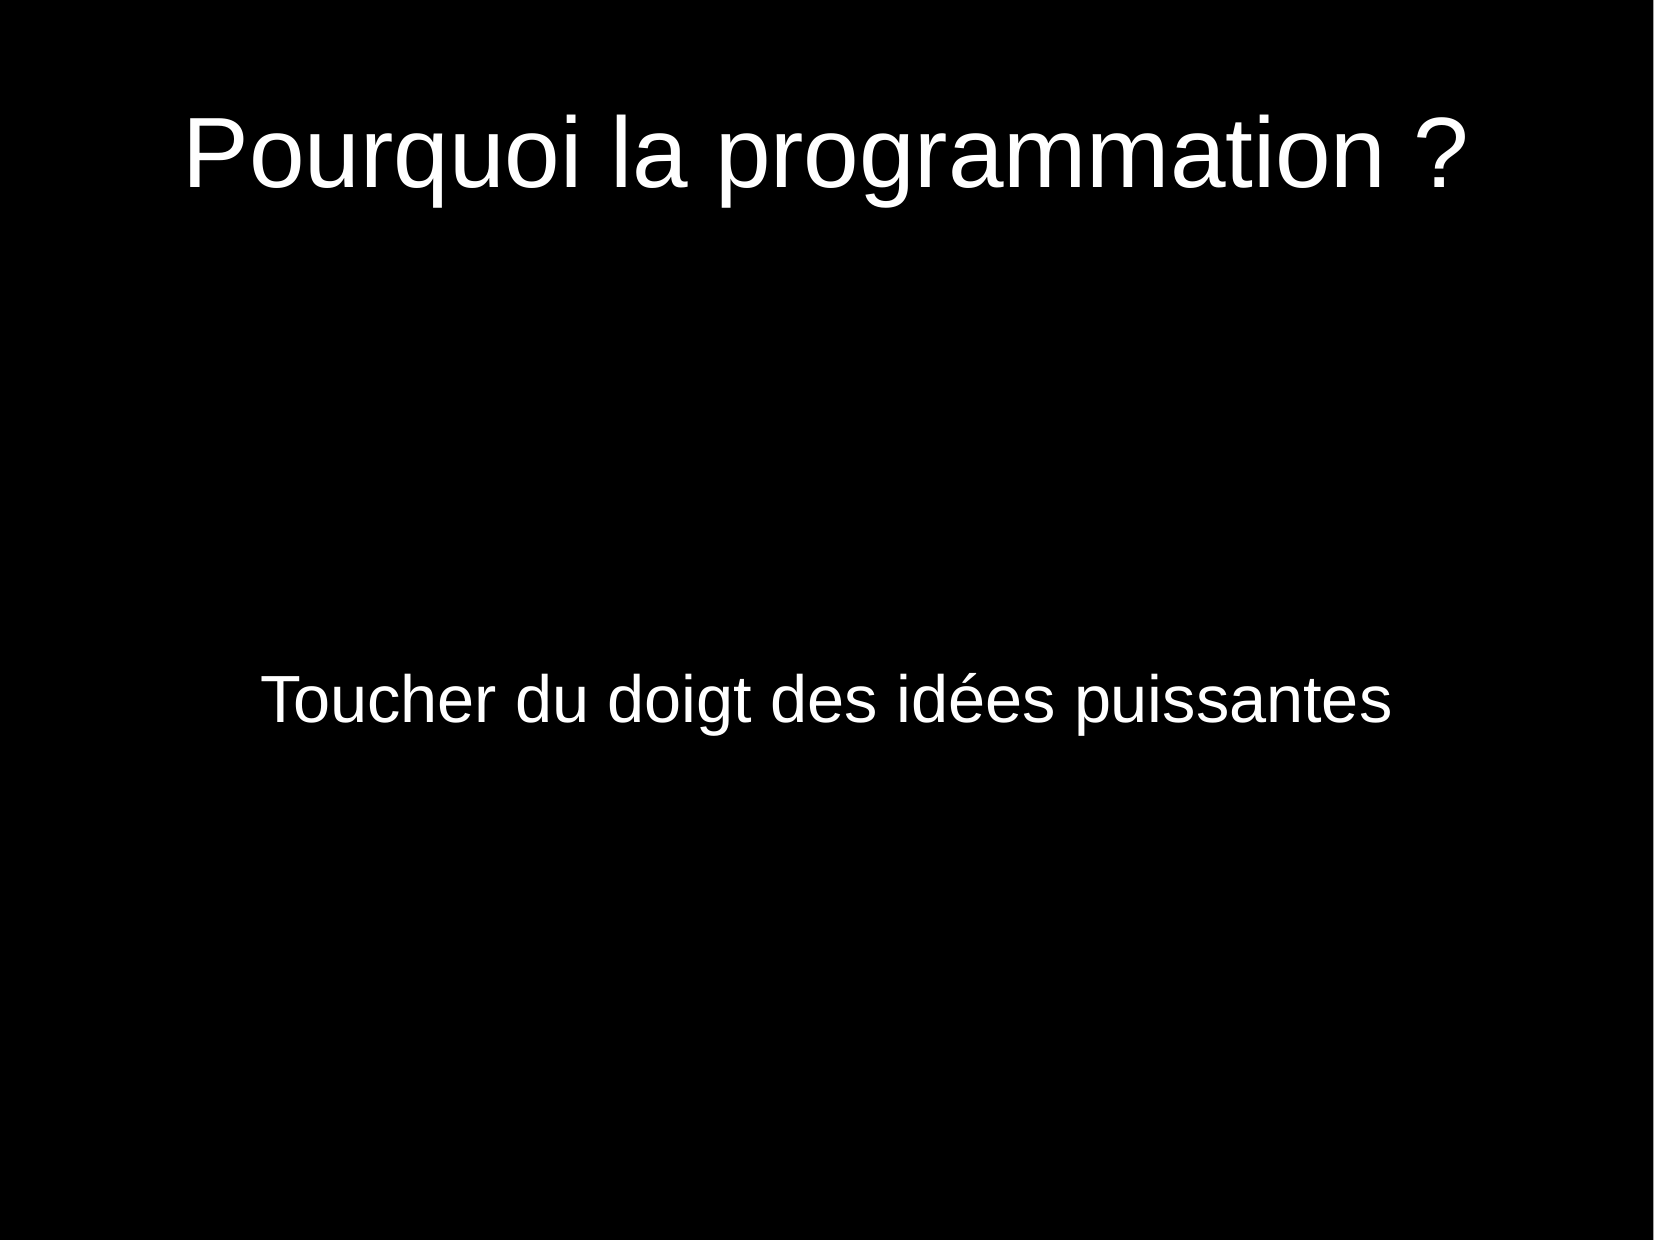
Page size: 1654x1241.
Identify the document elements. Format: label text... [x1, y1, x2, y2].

title Pourquoi la programmation ? [82, 56, 1571, 250]
subtitle Toucher du doigt des idées puissantes [82, 290, 1571, 1109]
